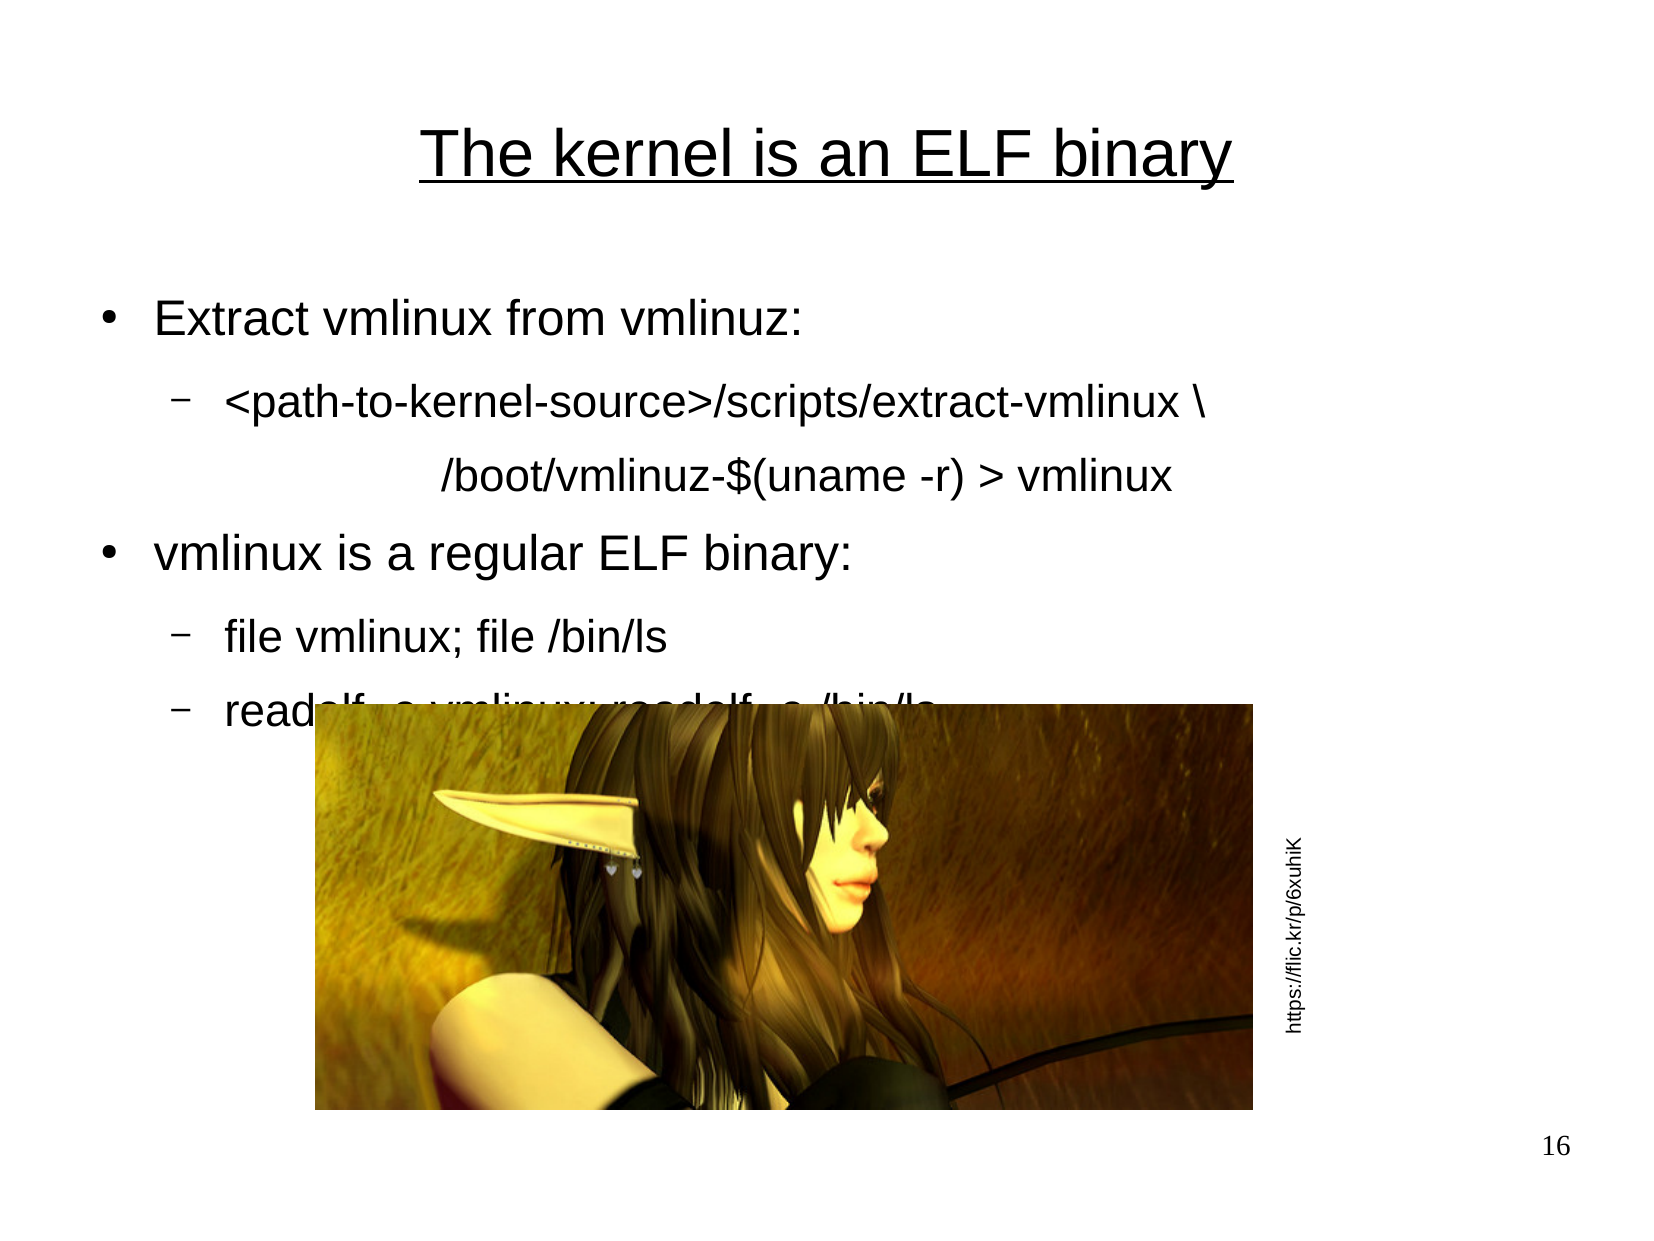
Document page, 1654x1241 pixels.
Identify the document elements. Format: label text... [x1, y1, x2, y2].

text_box https://flic.kr/p/6xuhiK [1274, 742, 1343, 1050]
list Extract vmlinux from vmlinuz: <path-to-kernel-source>/scripts/extract-vmlinux \ /boot/vmlinuz-$(uname -r) > vmlinux vmlinux is a regular ELF binary: file vmlinux; file /bin/ls readelf -e vmlinux; readelf -e /bin/ls [82, 290, 1576, 766]
picture [315, 704, 1253, 1111]
title The kernel is an ELF binary [82, 49, 1571, 257]
